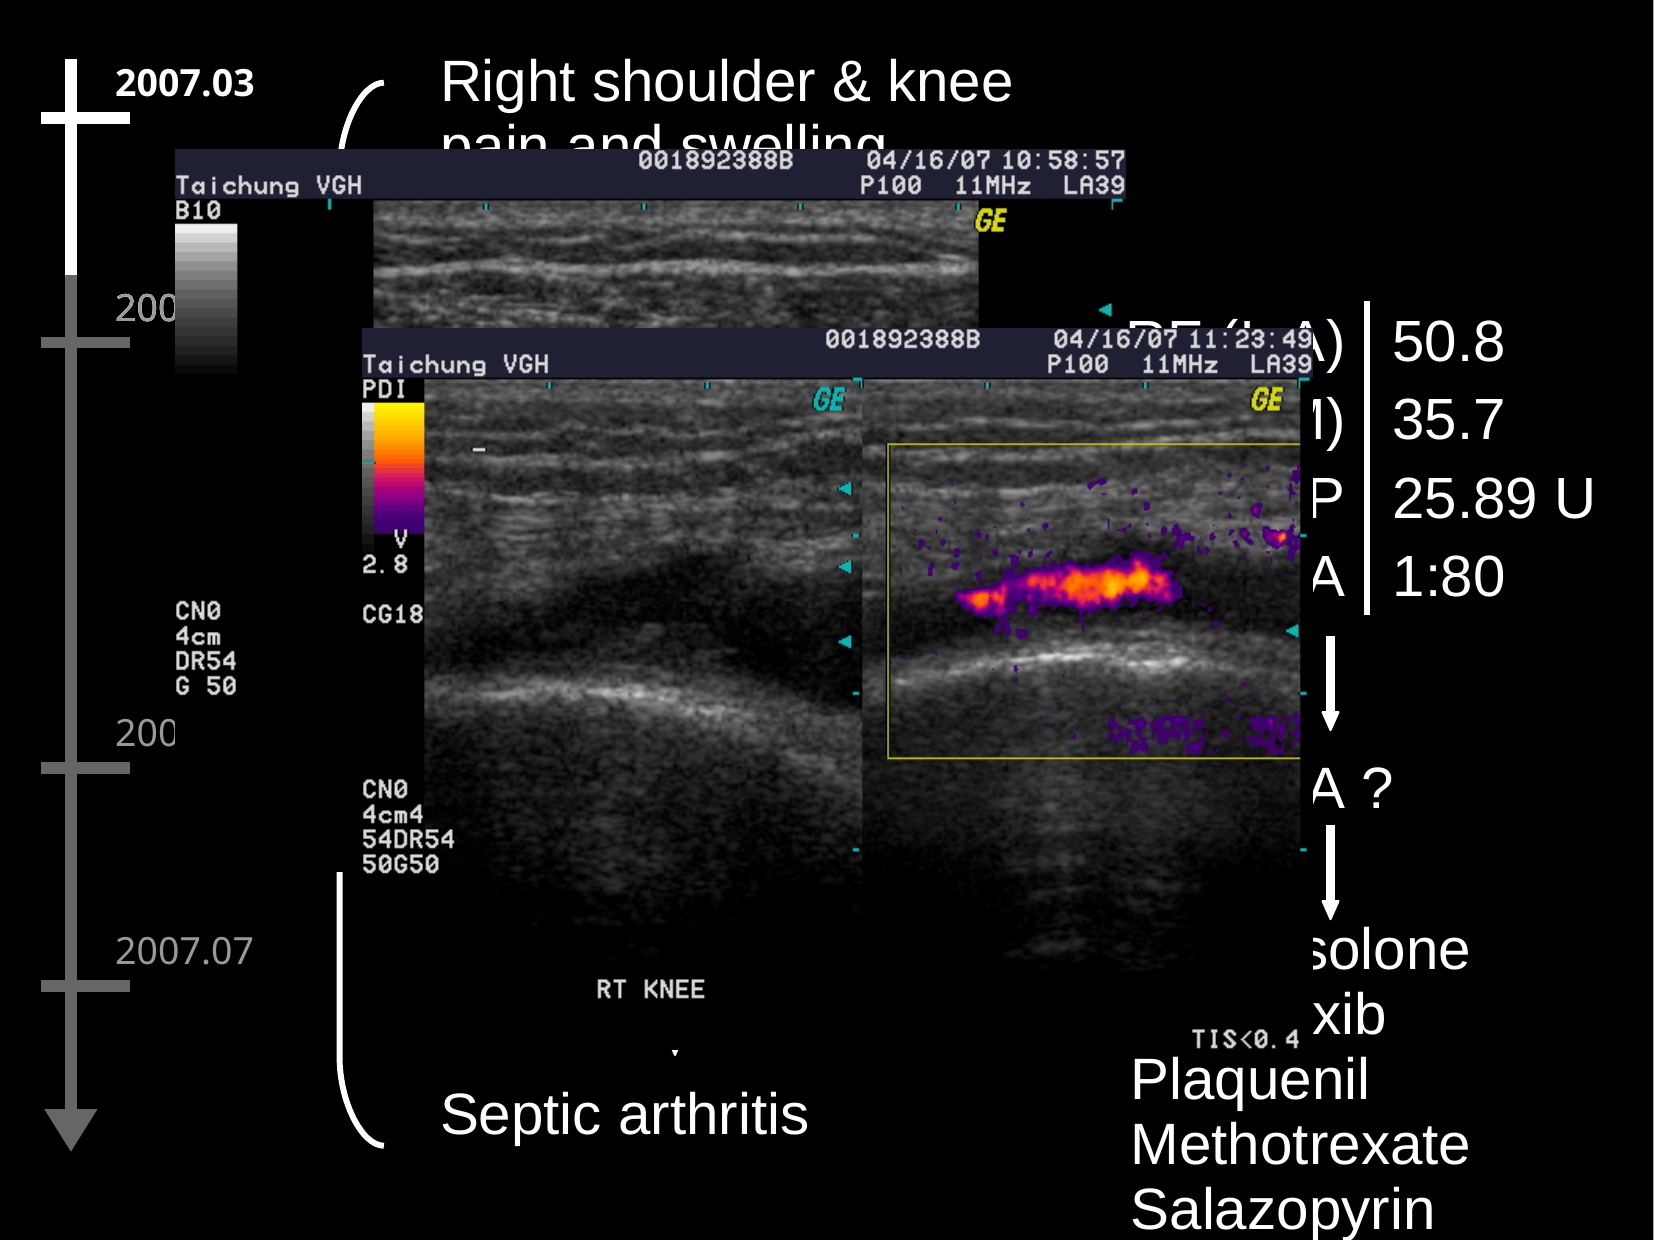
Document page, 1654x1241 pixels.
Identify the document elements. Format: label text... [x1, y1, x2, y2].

picture [175, 149, 1313, 1051]
text_box Right shoulder & knee pain and swelling [413, 29, 1123, 149]
text_box 2007.07 [88, 905, 296, 987]
chart [1126, 301, 1639, 643]
text_box 2007.03 [88, 37, 325, 120]
text_box RA ? [1313, 736, 1504, 855]
text_box 2007.04 [88, 261, 175, 343]
text_box Septic arthritis [413, 1062, 869, 1182]
text_box 2007.06 [88, 687, 175, 768]
text_box Prednisolone Celecoxib Plaquenil Methotrexate Salazopyrin [1104, 897, 1560, 1241]
